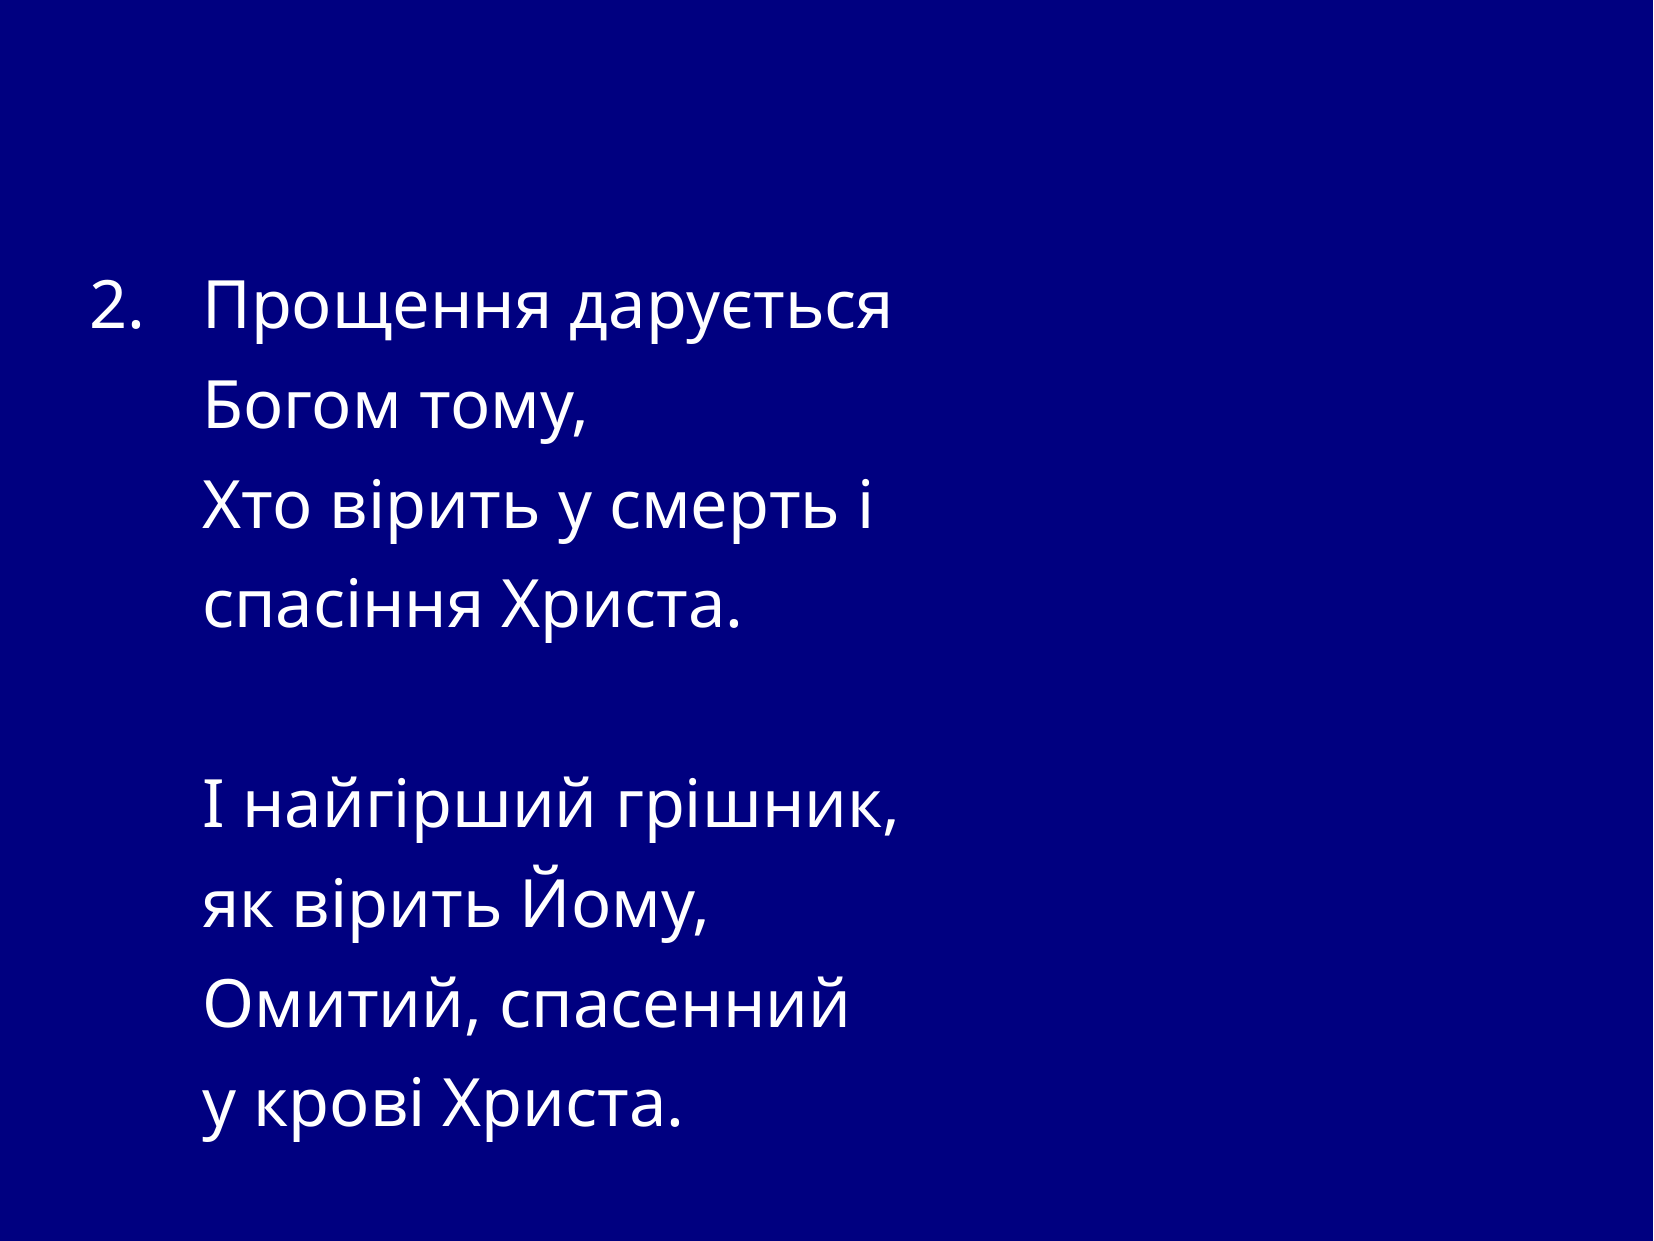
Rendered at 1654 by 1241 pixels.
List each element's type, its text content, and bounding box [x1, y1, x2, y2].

text_box 2. Прощення дарується Богом тому, Хто вірить у смерть і спасіння Христа. І найгірший грішник, як вірить Йому, Омитий, спасенний у крові Христа. [75, 150, 1576, 1163]
